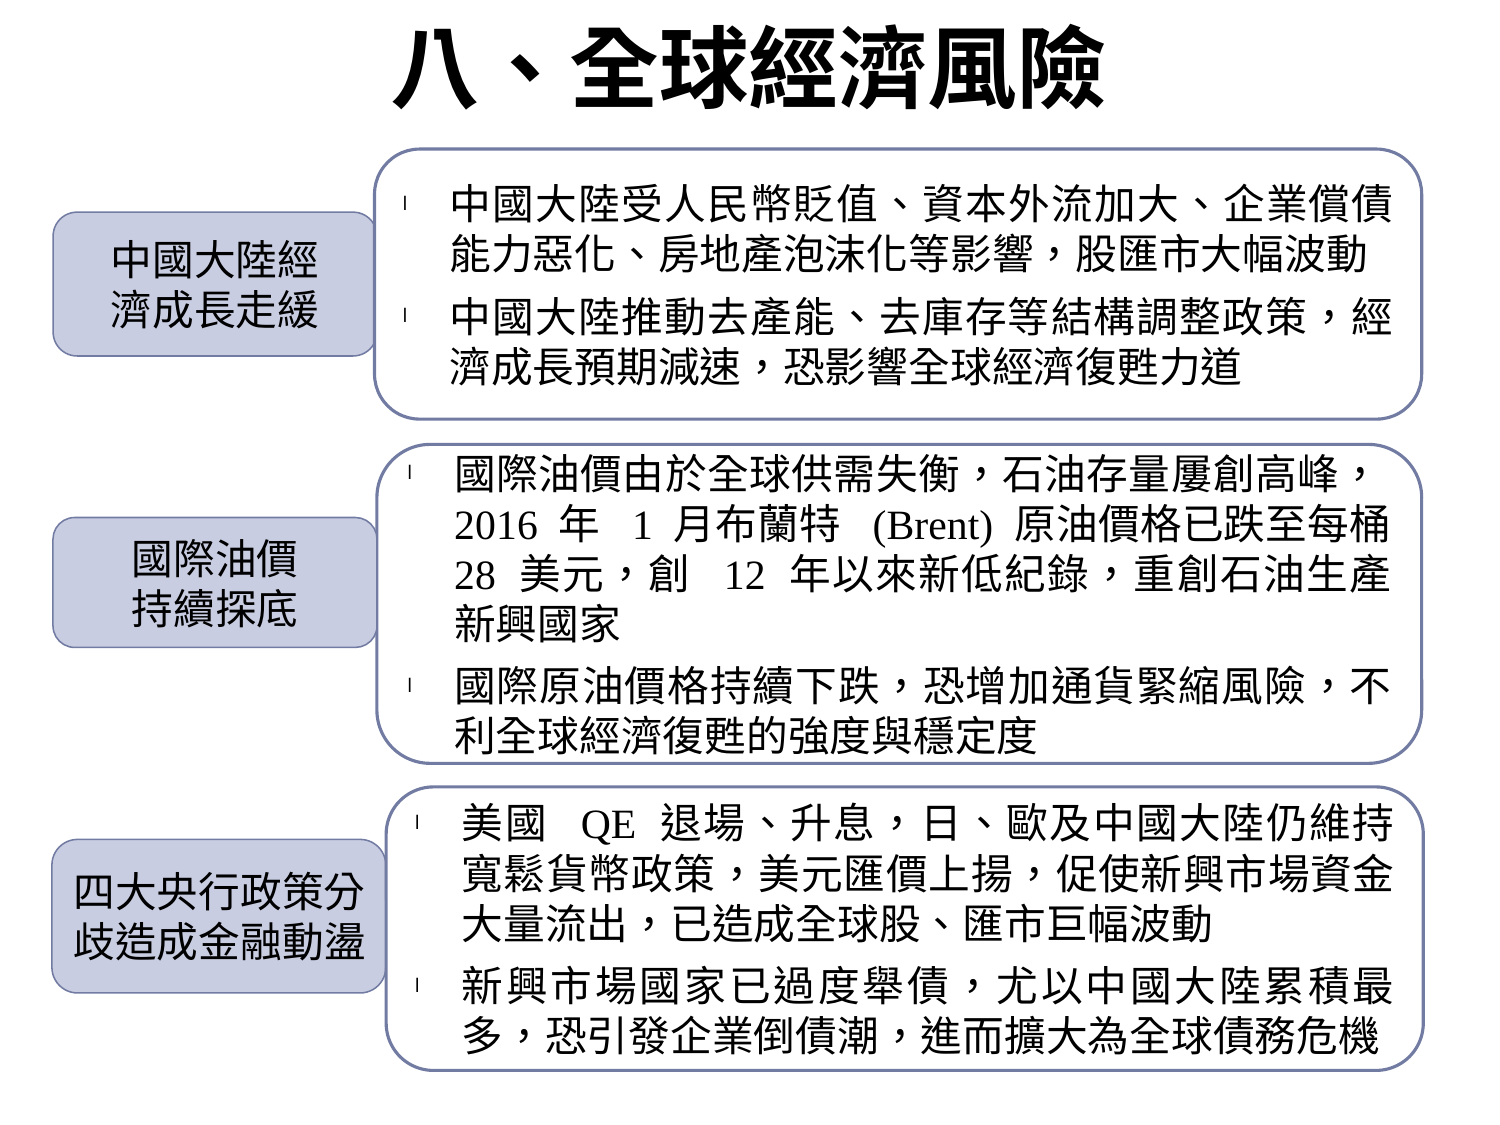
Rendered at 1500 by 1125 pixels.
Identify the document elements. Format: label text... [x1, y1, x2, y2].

text_box 美國 QE 退場、升息，日、歐及中國大陸仍維持寬鬆貨幣政策，美元匯價上揚，促使新興市場資金大量流出，已造成全球股、匯市巨幅波動 新興市場國家已過度舉債，尤以中國大陸累積最多，恐引發企業倒債潮，進而擴大為全球債務危機 [386, 786, 1424, 1071]
text_box 中國大陸受人民幣貶值、資本外流加大、企業償債能力惡化、房地產泡沫化等影響，股匯市大幅波動 中國大陸推動去產能、去庫存等結構調整政策，經濟成長預期減速，恐影響全球經濟復甦力道 [374, 149, 1422, 420]
text_box 四大央行政策分歧造成金融動盪 [53, 858, 387, 973]
text_box 八、全球經濟風險 [28, 20, 1470, 128]
text_box [51, 839, 386, 993]
text_box 中國大陸經 濟成長走緩 [53, 212, 374, 356]
text_box 國際油價由於全球供需失衡，石油存量屢創高峰，2016 年 1 月布蘭特 (Brent) 原油價格已跌至每桶 28 美元，創 12 年以來新低紀錄，重創石油生產新興國家 國際原油價格持續下跌，恐增加通貨緊縮風險，不利全球經濟復甦的強度與穩定度 [376, 444, 1422, 764]
text_box 國際油價 持續探底 [52, 517, 378, 648]
